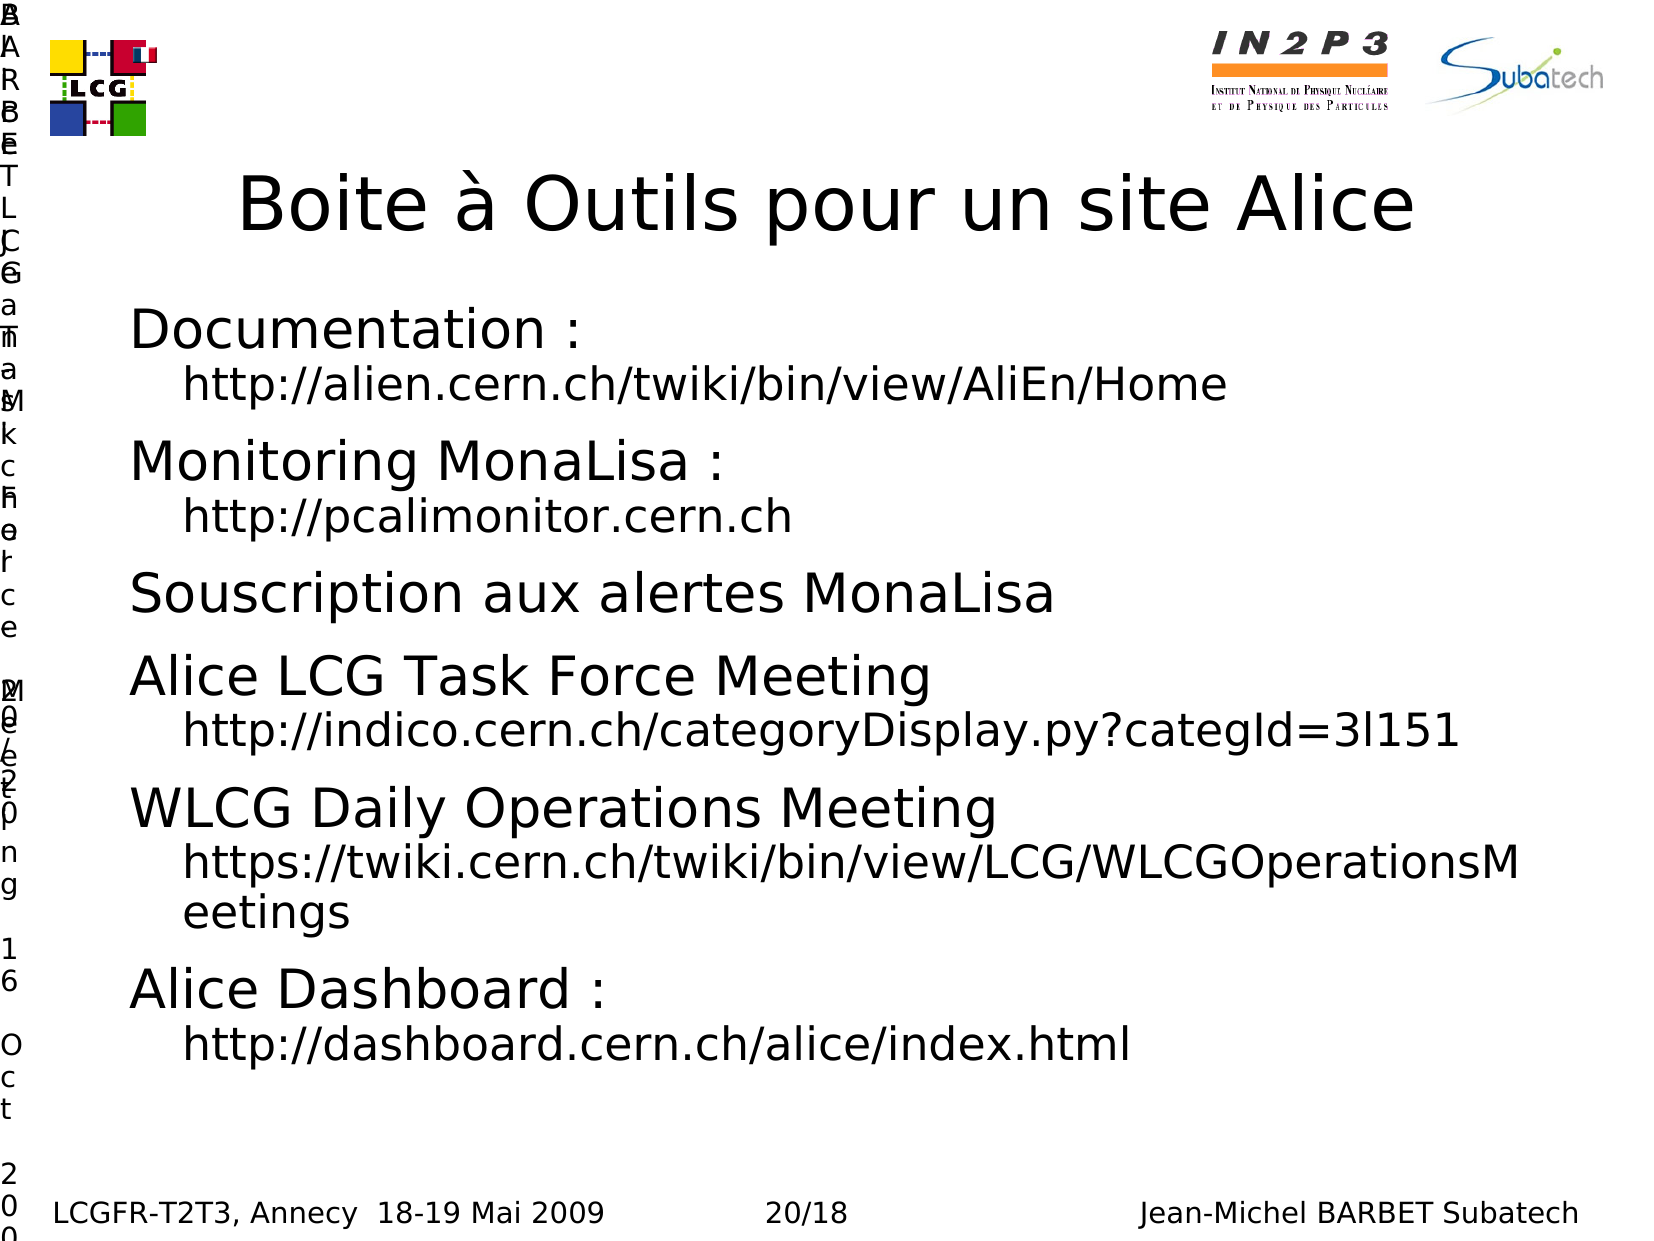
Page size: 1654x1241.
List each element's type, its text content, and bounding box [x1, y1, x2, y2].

picture [50, 40, 159, 136]
picture [1210, 21, 1388, 110]
picture [1425, 37, 1603, 116]
list Documentation : http://alien.cern.ch/twiki/bin/view/AliEn/Home Monitoring MonaLisa : http://pcalimonitor.cern.ch Souscription aux alertes MonaLisa Alice LCG Task Force Meeting http://indico.cern.ch/categoryDisplay.py?categId=3l151 WLCG Daily Operations Meeting https://twiki.cern.ch/twiki/bin/view/LCG/WLCGOperationsMeetings Alice Dashboard : http://dashboard.cern.ch/alice/index.html [112, 302, 1525, 1182]
title Boite à Outils pour un site Alice [121, 110, 1534, 303]
